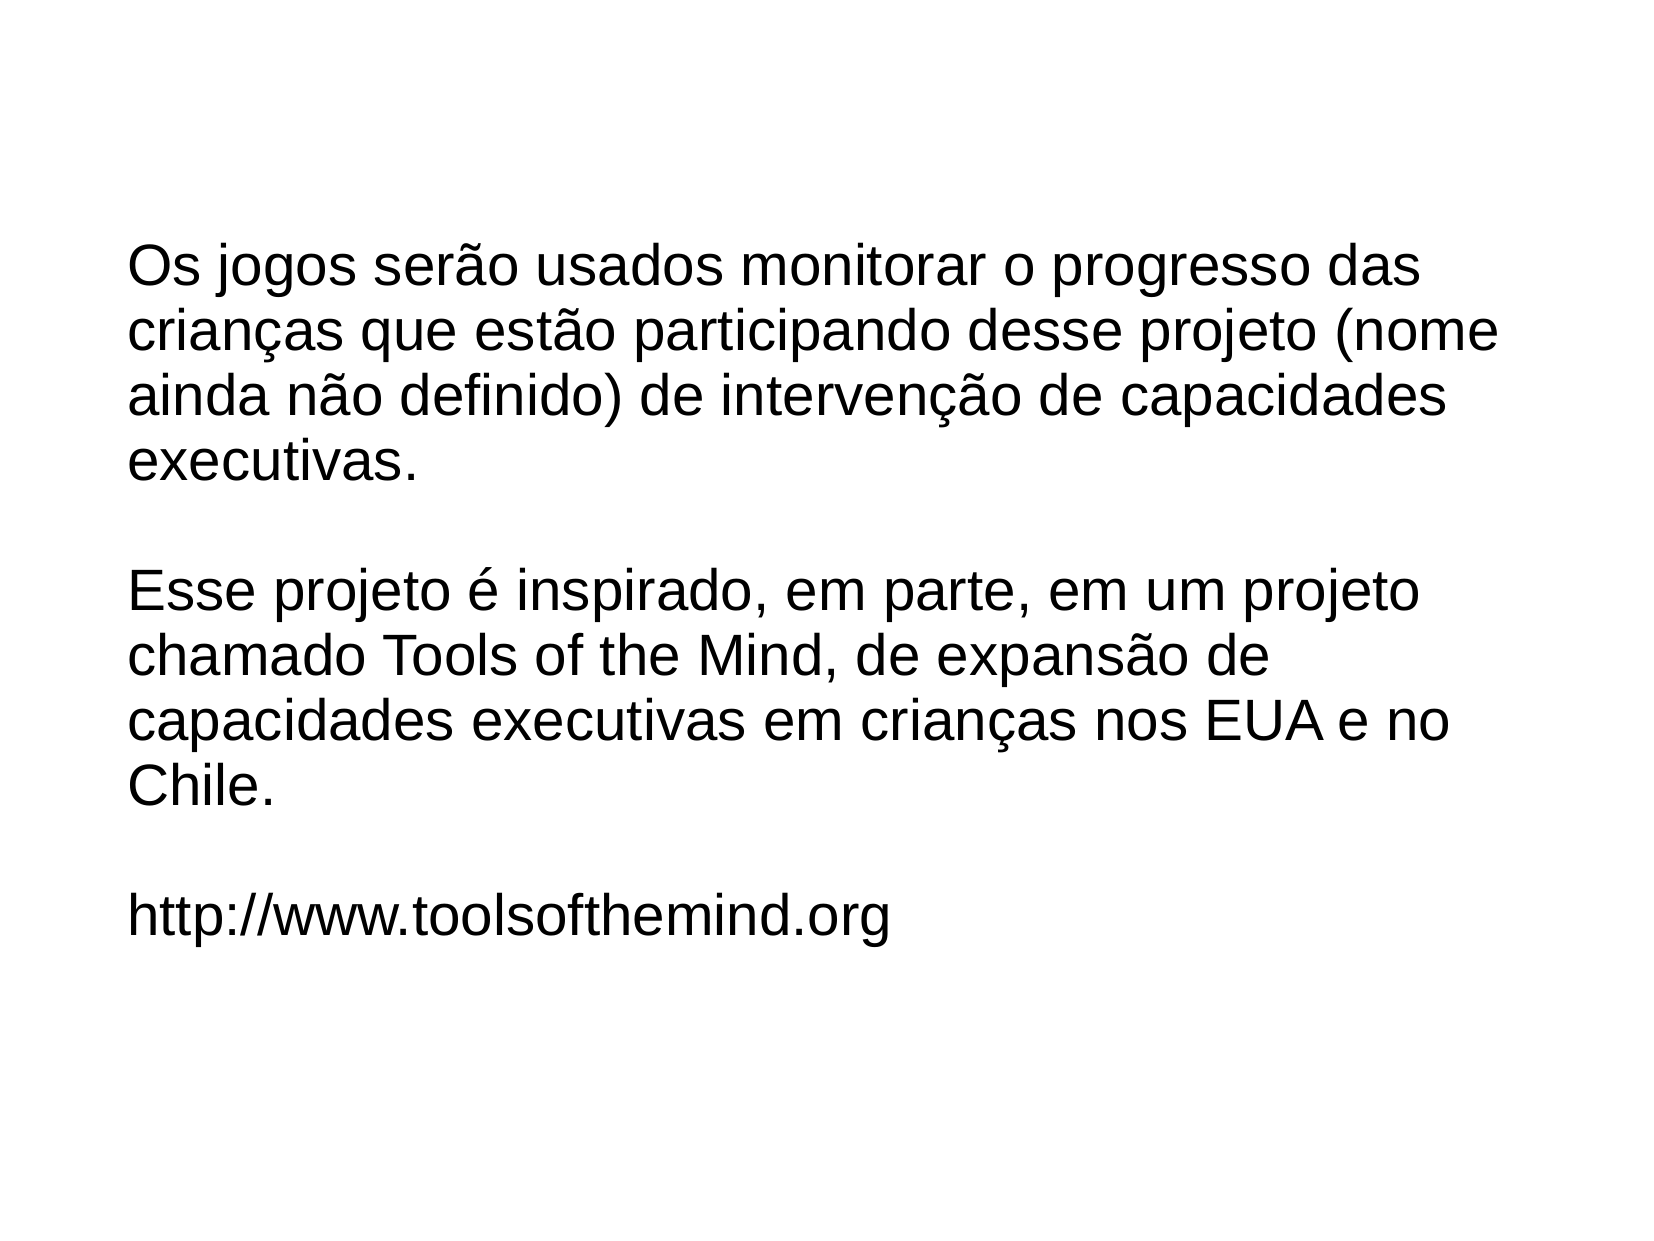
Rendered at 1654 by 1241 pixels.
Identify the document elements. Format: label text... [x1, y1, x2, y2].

text_box Os jogos serão usados monitorar o progresso das crianças que estão participando desse projeto (nome ainda não definido) de intervenção de capacidades executivas. Esse projeto é inspirado, em parte, em um projeto chamado Tools of the Mind, de expansão de capacidades executivas em crianças nos EUA e no Chile. http://www.toolsofthemind.org [112, 225, 1576, 956]
